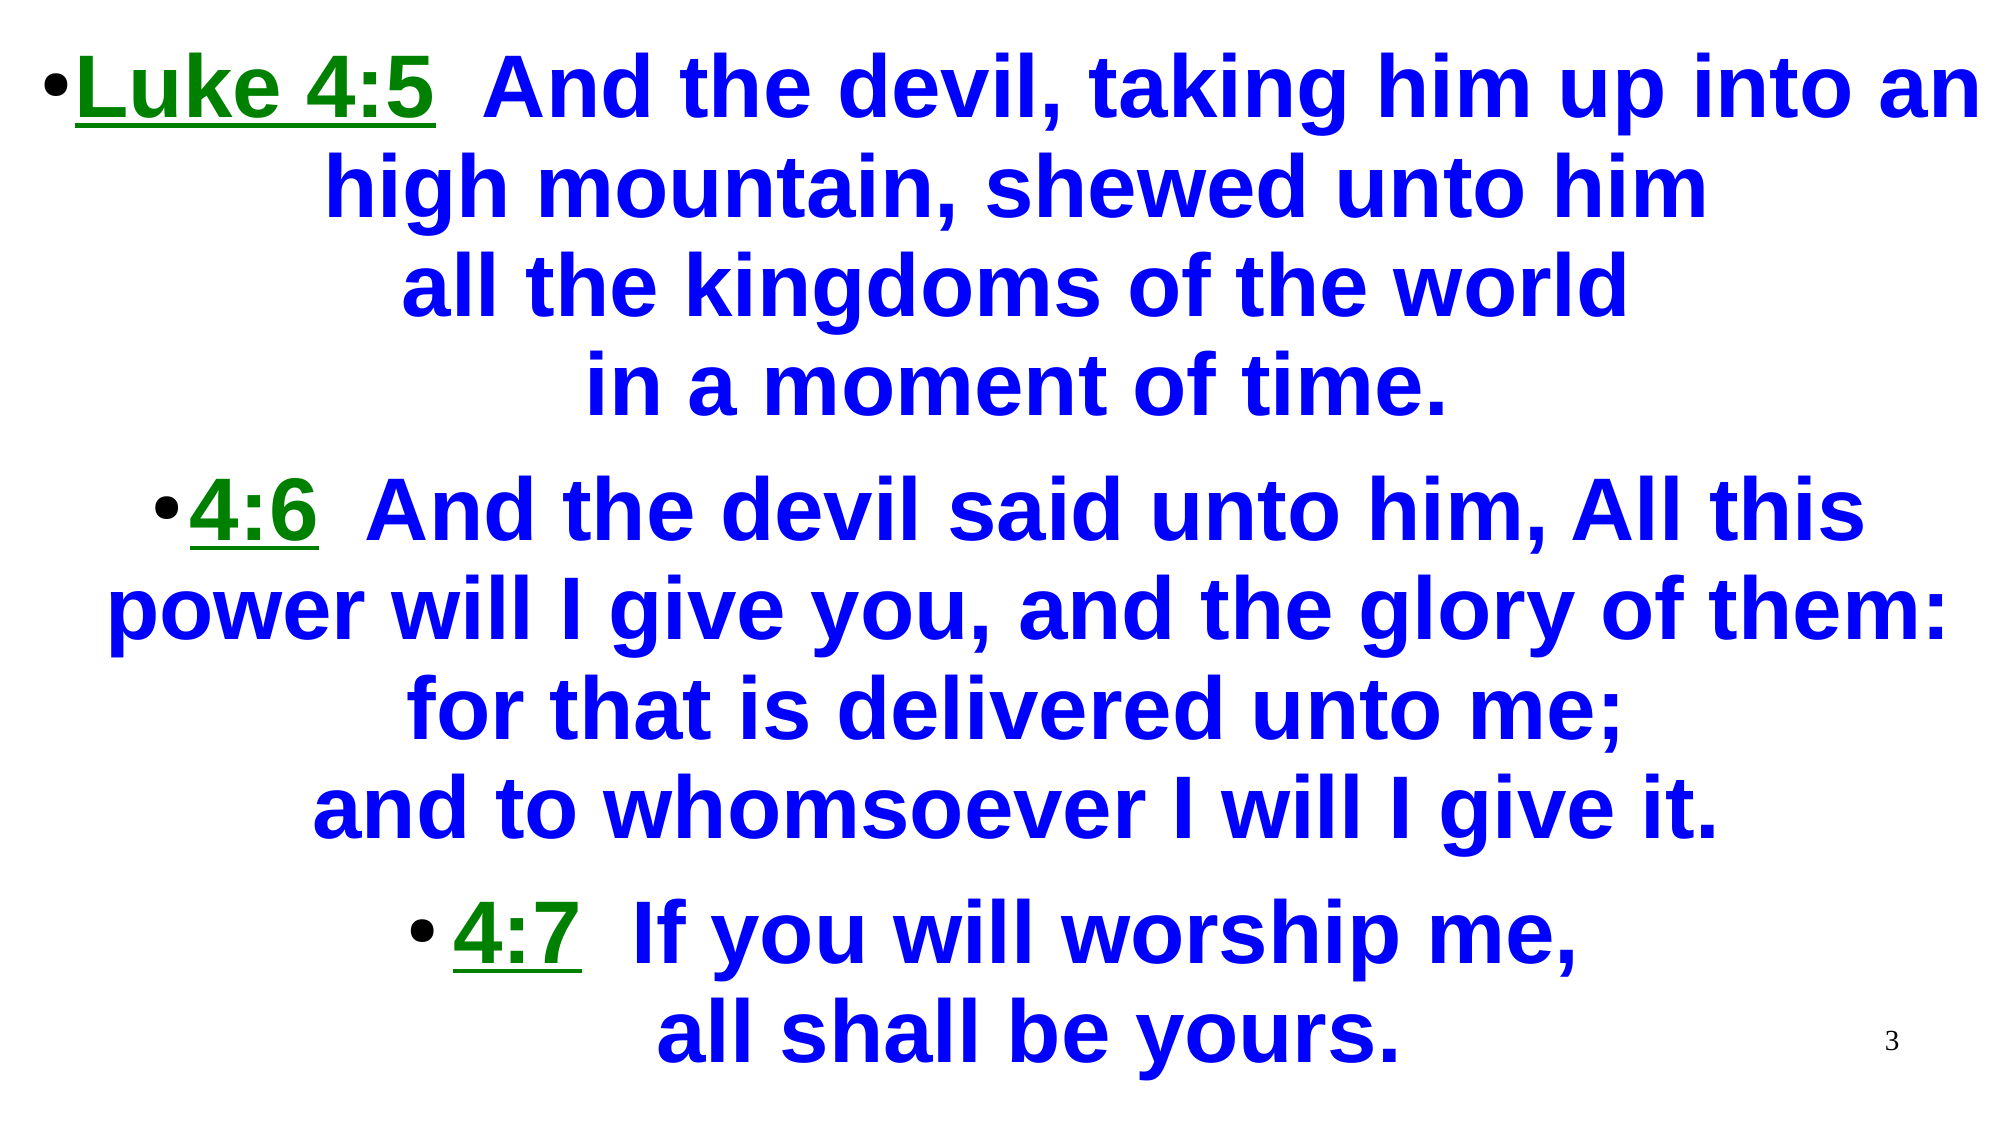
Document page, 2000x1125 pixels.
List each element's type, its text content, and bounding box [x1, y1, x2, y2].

list Luke 4:5 And the devil, taking him up into an high mountain, shewed unto him all the kingdoms of the world in a moment of time. 4:6 And the devil said unto him, All this power will I give you, and the glory of them: for that is delivered unto me; and to whomsoever I will I give it. 4:7 If you will worship me, all shall be yours. [37, 37, 1988, 1088]
